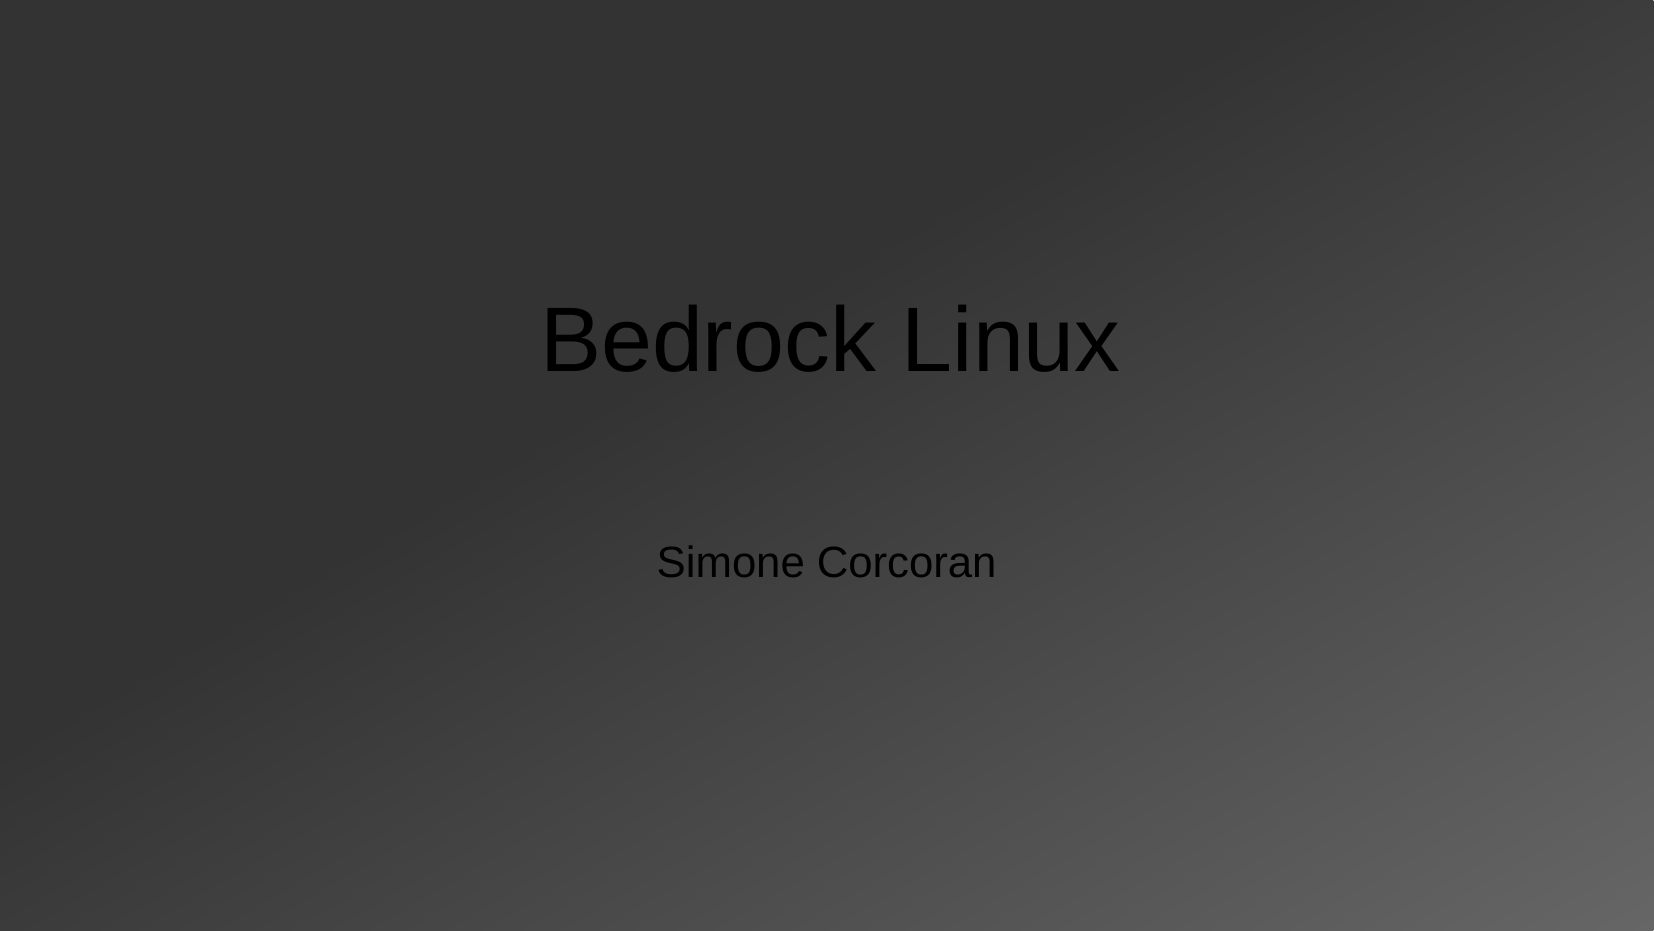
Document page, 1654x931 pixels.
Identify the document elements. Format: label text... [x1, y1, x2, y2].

title Bedrock Linux [86, 262, 1576, 418]
subtitle Simone Corcoran [82, 487, 1571, 638]
